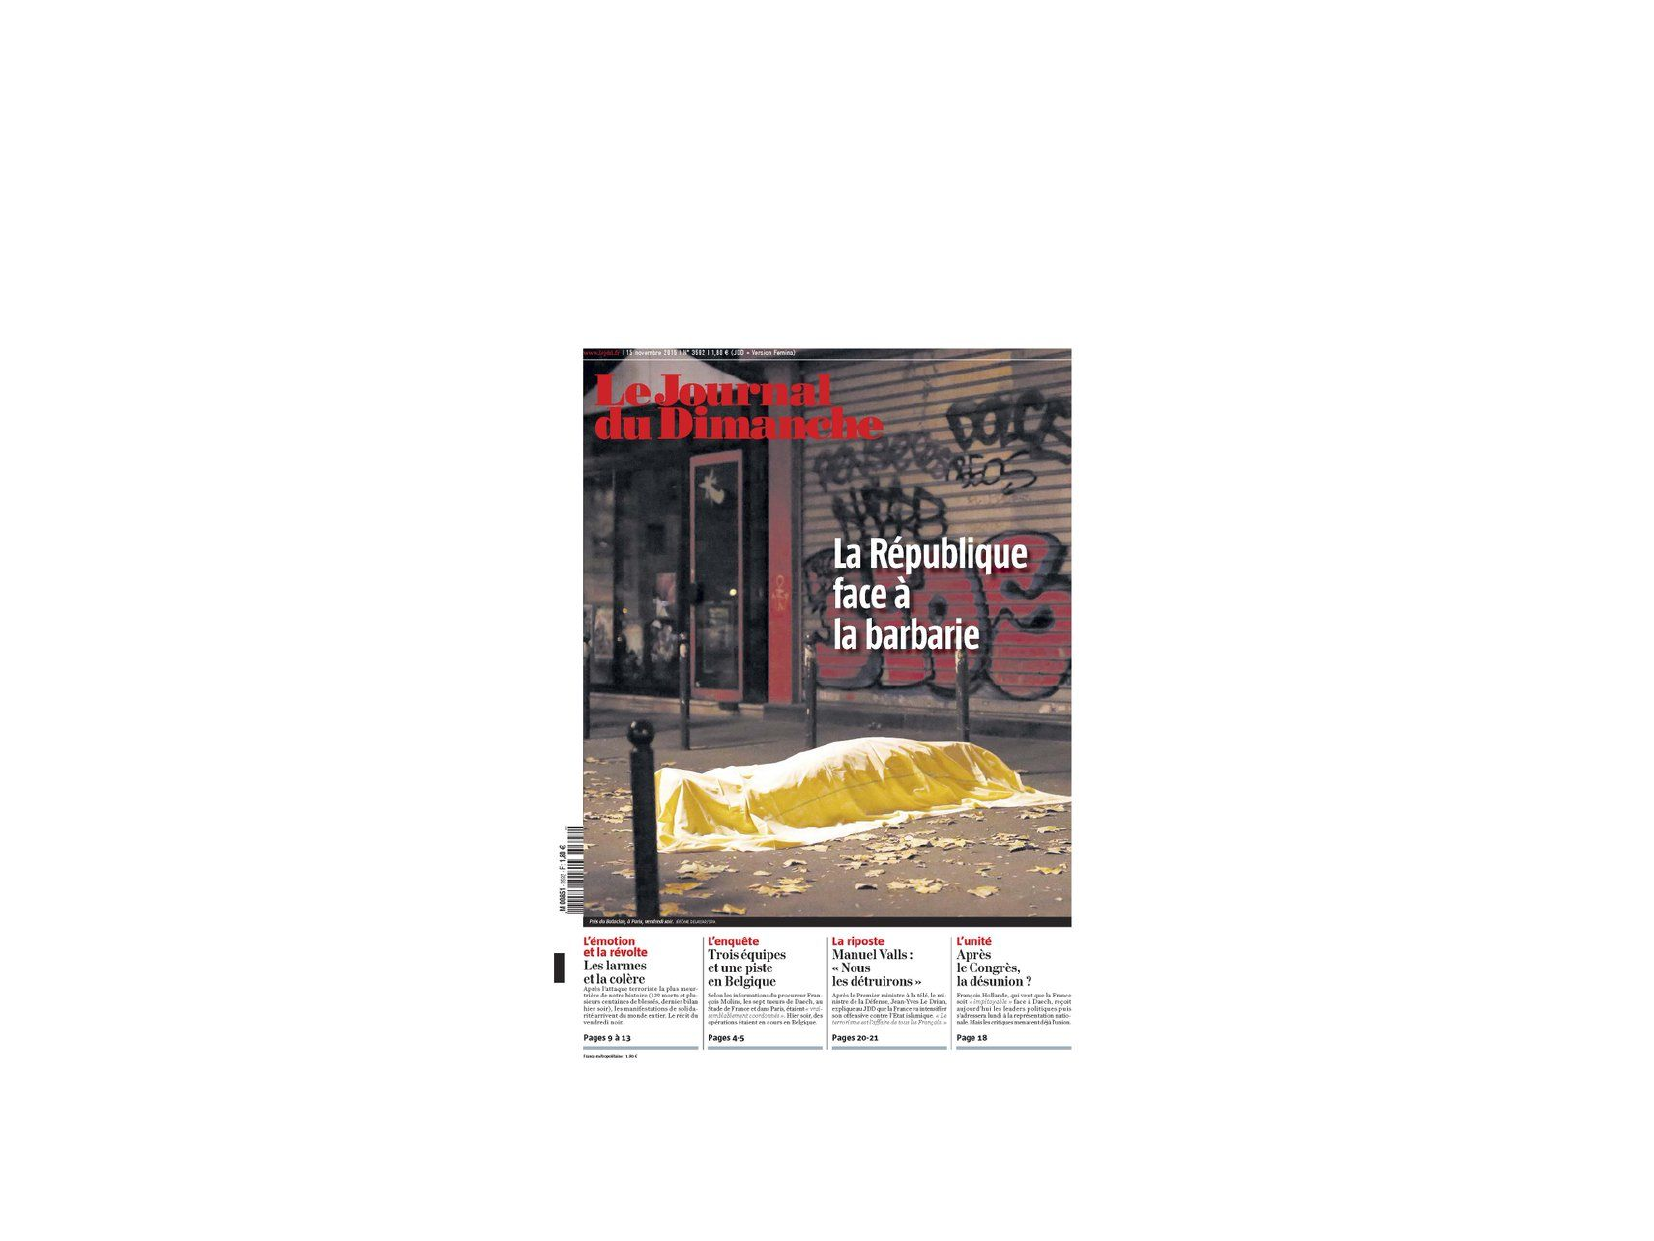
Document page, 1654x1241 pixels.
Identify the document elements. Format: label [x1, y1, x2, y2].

picture [537, 290, 1117, 1109]
